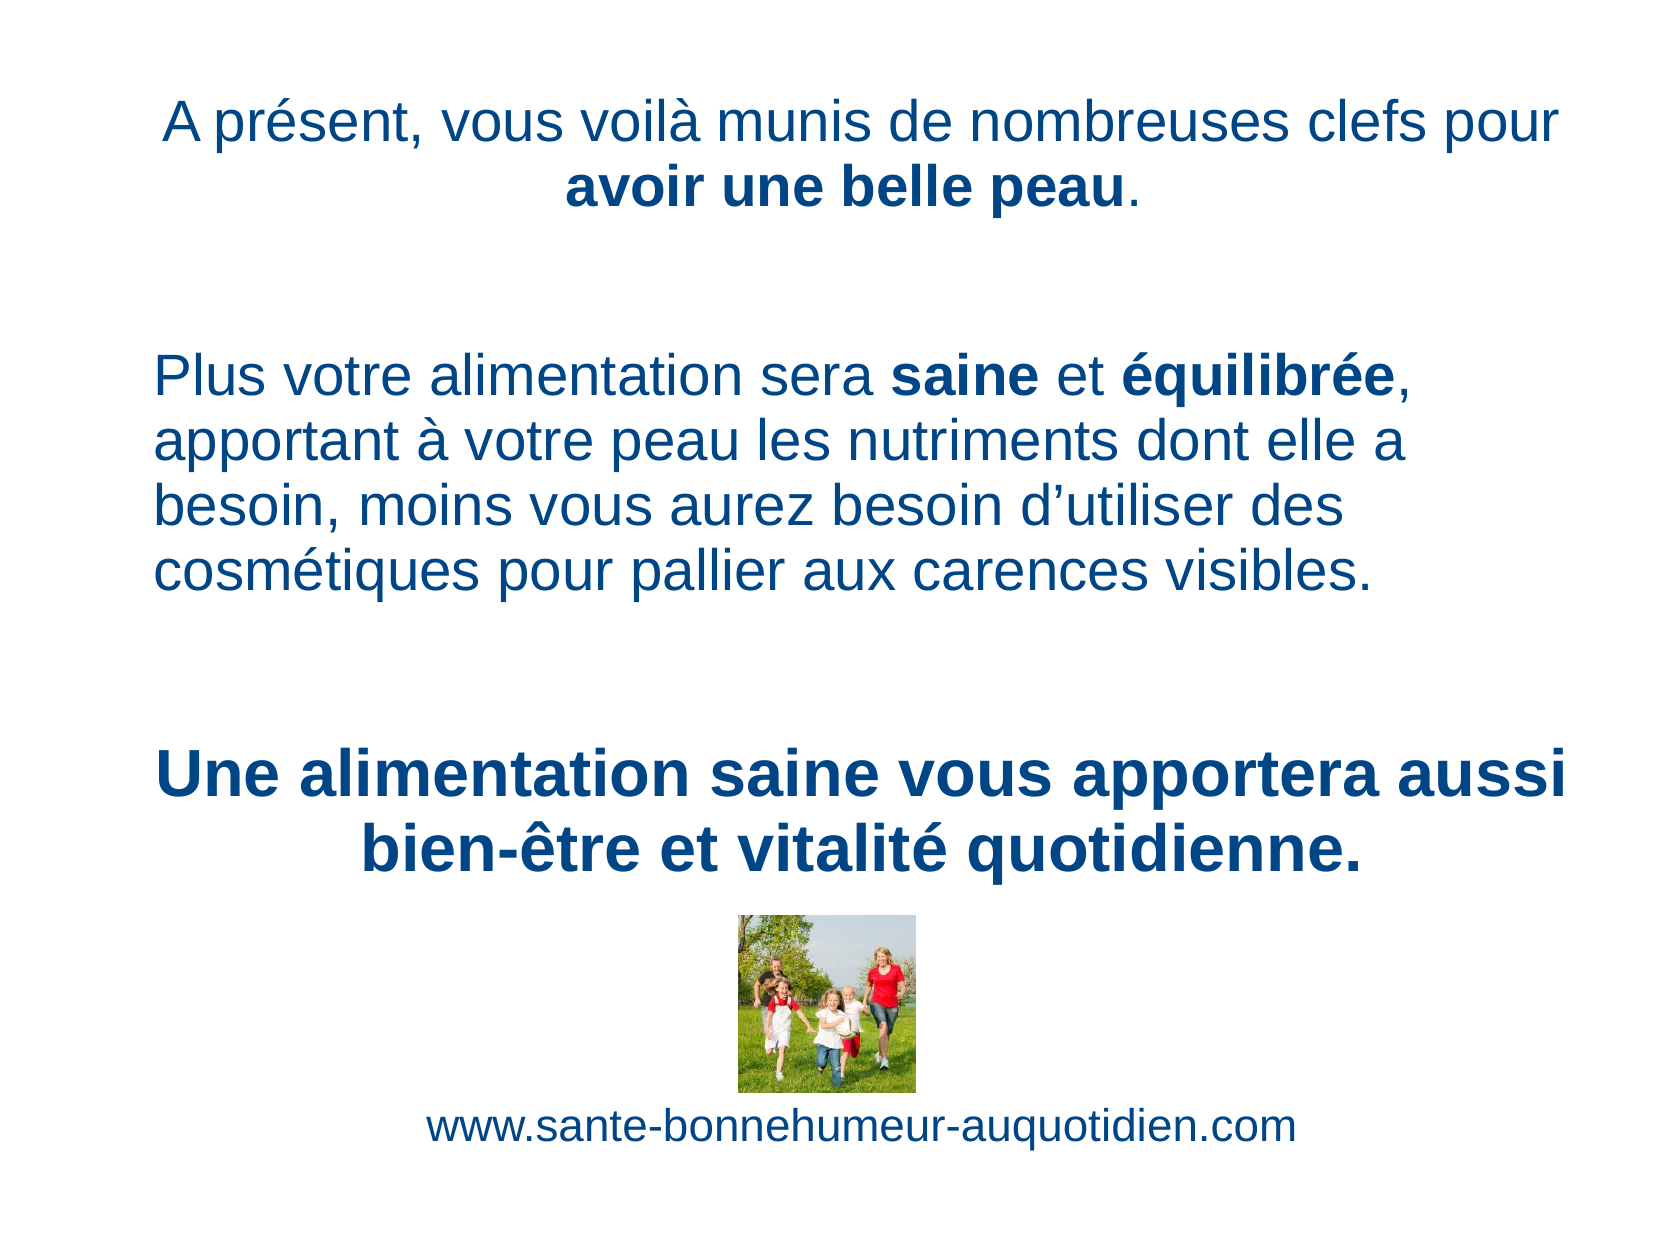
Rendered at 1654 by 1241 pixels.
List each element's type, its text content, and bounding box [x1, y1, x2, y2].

list A présent, vous voilà munis de nombreuses clefs pour avoir une belle peau. Plus votre alimentation sera saine et équilibrée, apportant à votre peau les nutriments dont elle a besoin, moins vous aurez besoin d’utiliser des cosmétiques pour pallier aux carences visibles. Une alimentation saine vous apportera aussi bien-être et vitalité quotidienne. www.sante-bonnehumeur-auquotidien.com [82, 88, 1571, 1211]
picture [738, 915, 916, 1093]
